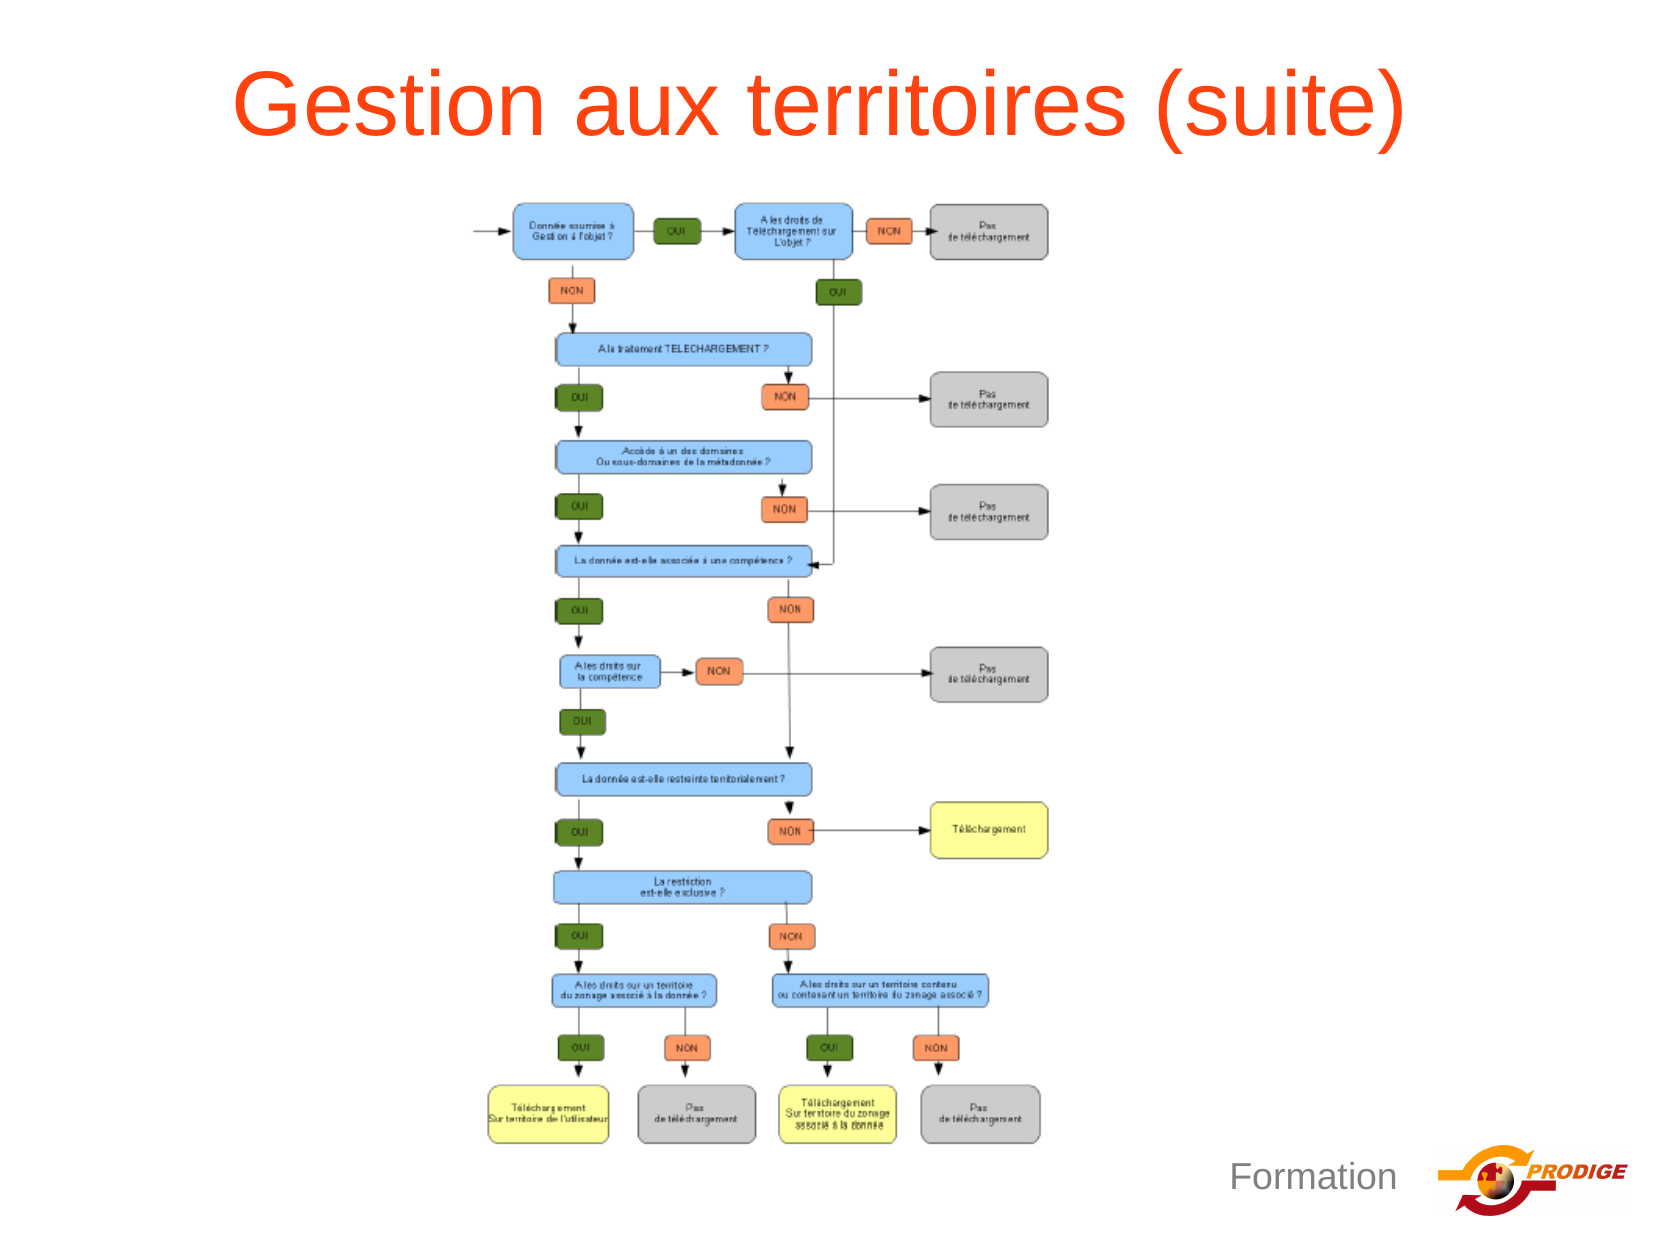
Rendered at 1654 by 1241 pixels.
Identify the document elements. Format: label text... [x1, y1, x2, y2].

picture [1438, 1145, 1628, 1216]
picture [469, 187, 1063, 1152]
title Gestion aux territoires (suite) [76, 0, 1566, 208]
